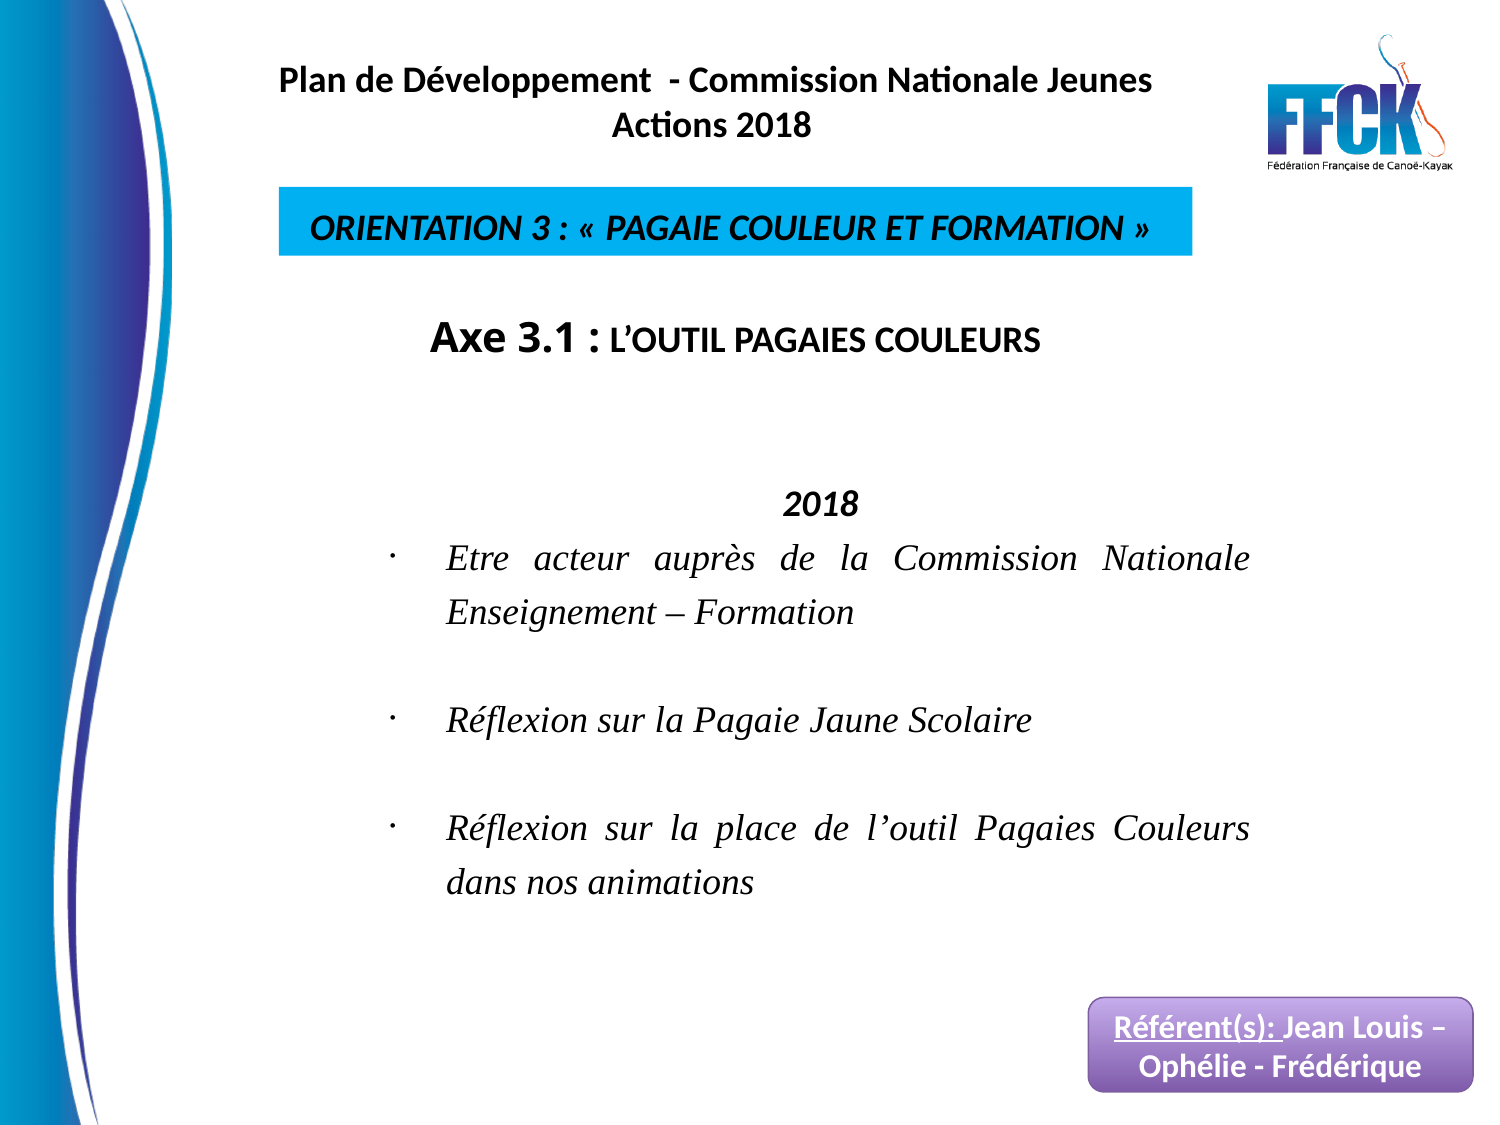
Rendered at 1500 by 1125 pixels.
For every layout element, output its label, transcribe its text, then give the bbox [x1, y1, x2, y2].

text_box ORIENTATION 3 : « PAGAIE COULEUR ET FORMATION » [278, 186, 1193, 256]
text_box Plan de Développement - Commission Nationale Jeunes Actions 2018 [200, 47, 1232, 153]
picture [1256, 27, 1464, 178]
text_box Axe 3.1 : L’OUTIL PAGAIES COULEURS [415, 295, 1057, 369]
picture [54, 0, 172, 1125]
text_box Référent(s): Jean Louis – Ophélie - Frédérique [1088, 997, 1474, 1092]
text_box 2018 Etre acteur auprès de la Commission Nationale Enseignement – Formation Réflexion sur la Pagaie Jaune Scolaire Réflexion sur la place de l’outil Pagaies Couleurs dans nos animations [374, 462, 1266, 910]
